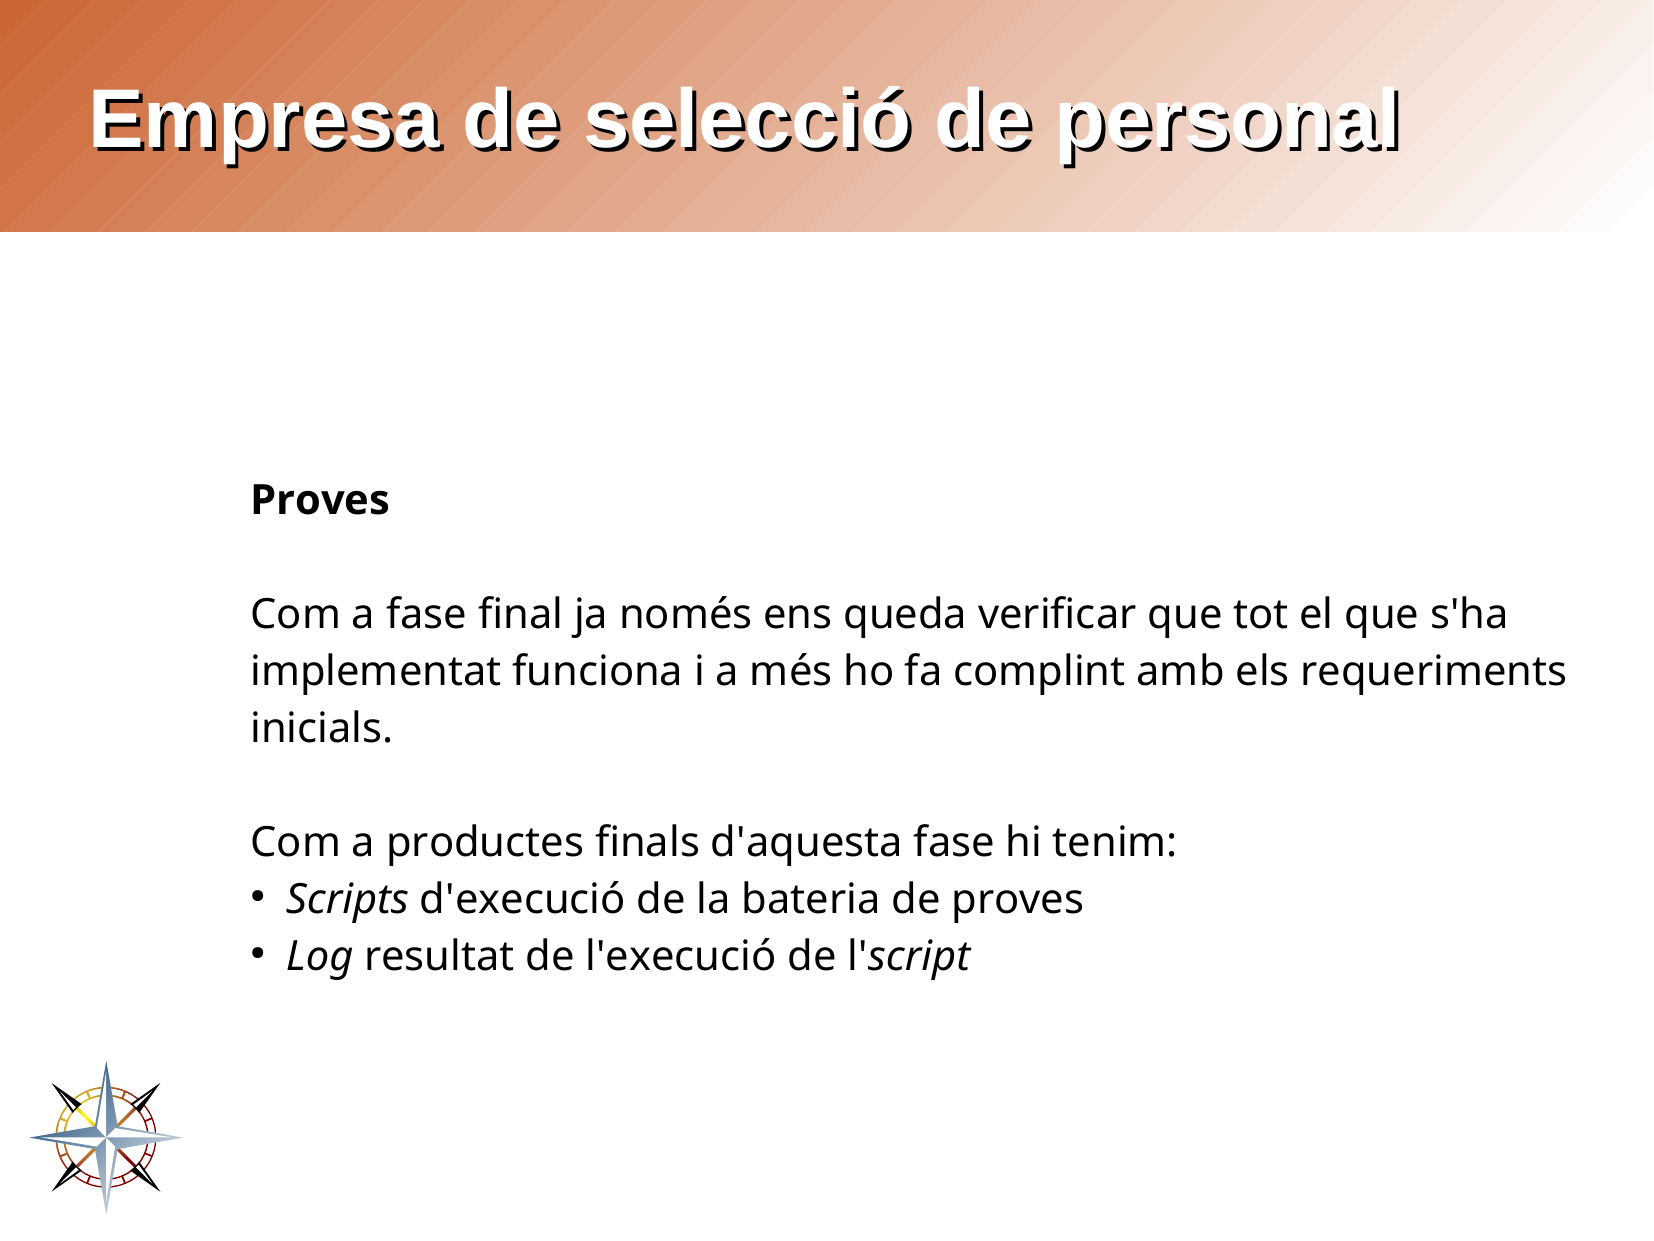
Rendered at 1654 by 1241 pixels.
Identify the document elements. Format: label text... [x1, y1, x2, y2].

text_box Proves Com a fase final ja només ens queda verificar que tot el que s'ha implementat funciona i a més ho fa complint amb els requeriments inicials. Com a productes finals d'aquesta fase hi tenim: Scripts d'execució de la bateria de proves Log resultat de l'execució de l'script [250, 356, 1625, 1211]
title Empresa de selecció de personal [88, 0, 1625, 238]
